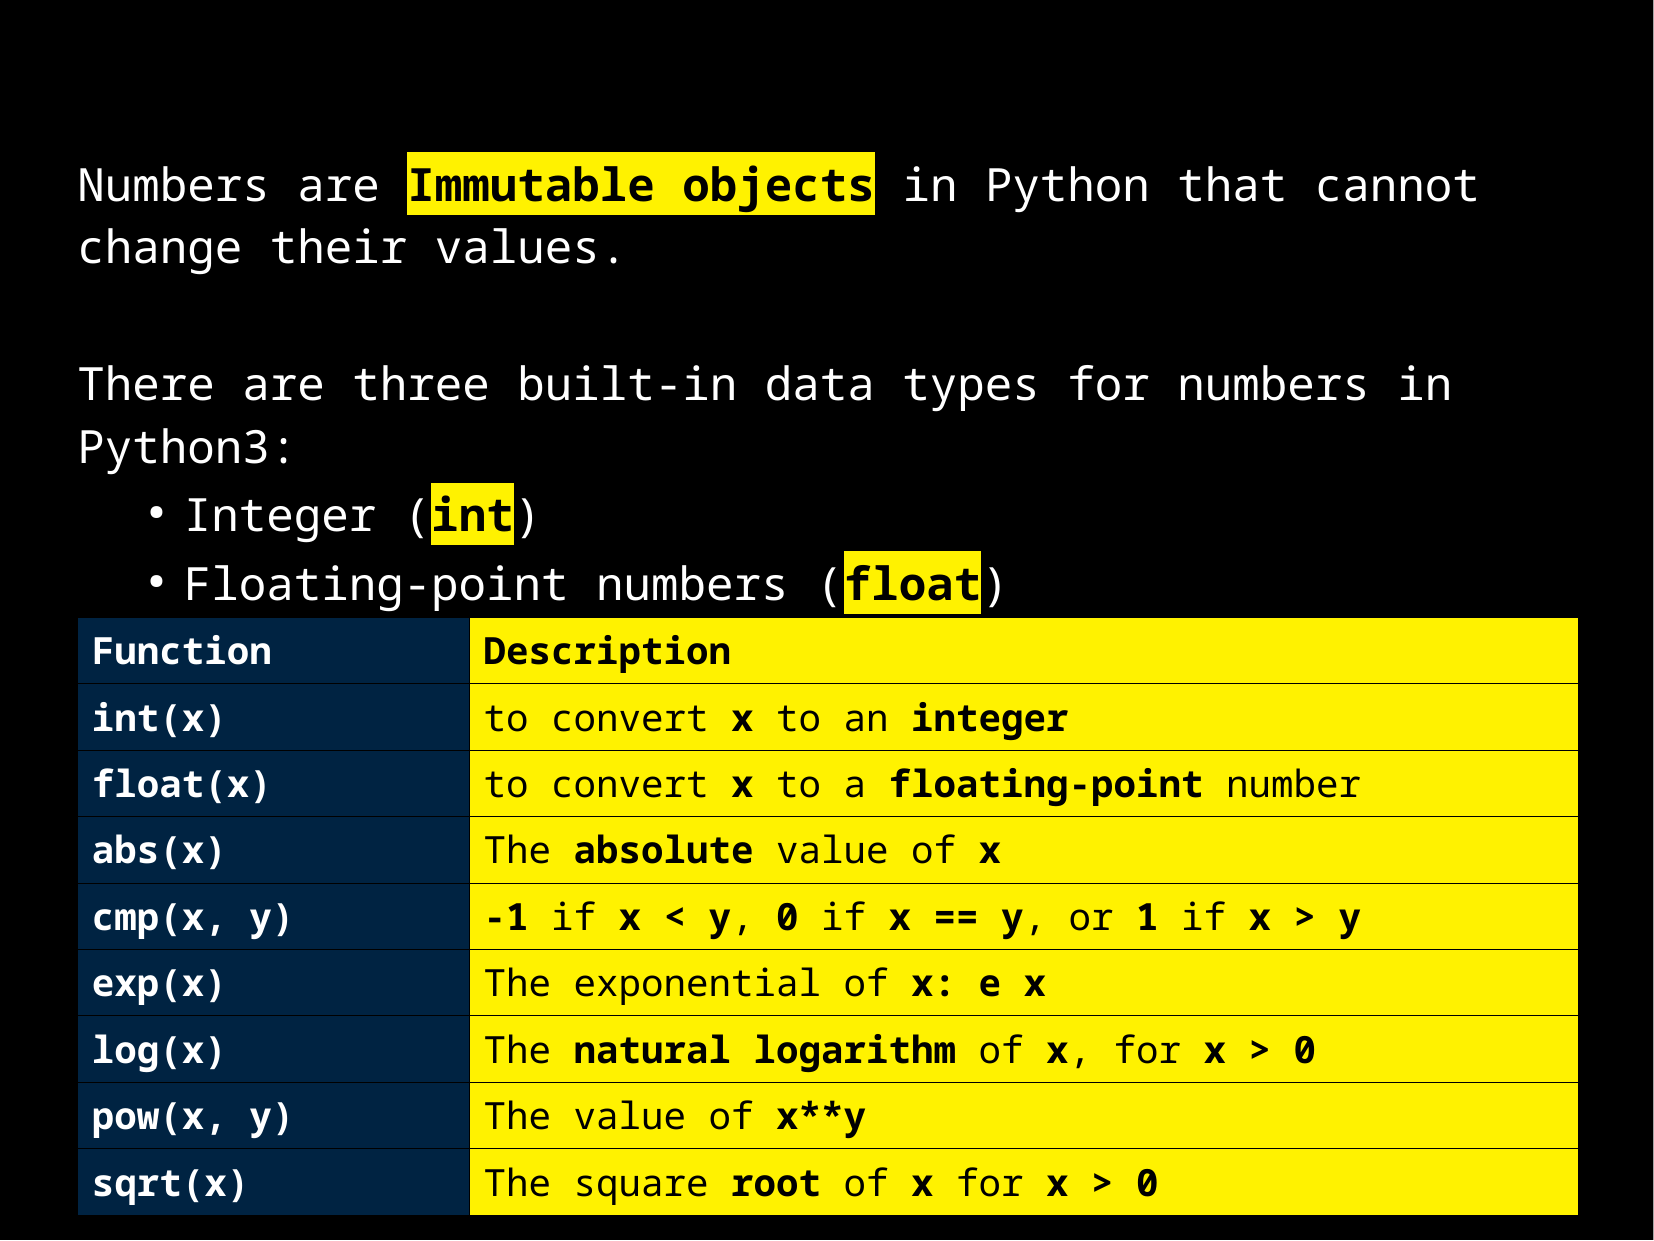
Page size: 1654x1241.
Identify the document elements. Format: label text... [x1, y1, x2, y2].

table_cell The square root of x for x > 0 [470, 1149, 1578, 1215]
table_cell pow(x, y) [78, 1083, 469, 1148]
text_box Numbers are Immutable objects in Python that cannot change their values. There are three built-in data types for numbers in Python3: Integer (int) Floating-point numbers (float) Complex numbers: <real part> + <imaginary part>j Common Number Functions [62, 144, 1591, 665]
table_header Function [78, 618, 469, 683]
table_cell int(x) [78, 684, 469, 750]
table_cell -1 if x < y, 0 if x == y, or 1 if x > y [470, 884, 1578, 949]
table_cell exp(x) [78, 950, 469, 1015]
table_cell sqrt(x) [78, 1149, 469, 1215]
table_cell The absolute value of x [470, 817, 1578, 883]
table_cell to convert x to a floating-point number [470, 751, 1578, 816]
table_cell abs(x) [78, 817, 469, 883]
table_cell The natural logarithm of x, for x > 0 [470, 1016, 1578, 1082]
table_cell The exponential of x: e x [470, 950, 1578, 1015]
table_header Description [470, 618, 1578, 683]
table_cell The value of x**y [470, 1083, 1578, 1148]
table_cell to convert x to an integer [470, 684, 1578, 750]
table_cell log(x) [78, 1016, 469, 1082]
table_cell cmp(x, y) [78, 884, 469, 949]
table_cell float(x) [78, 751, 469, 816]
